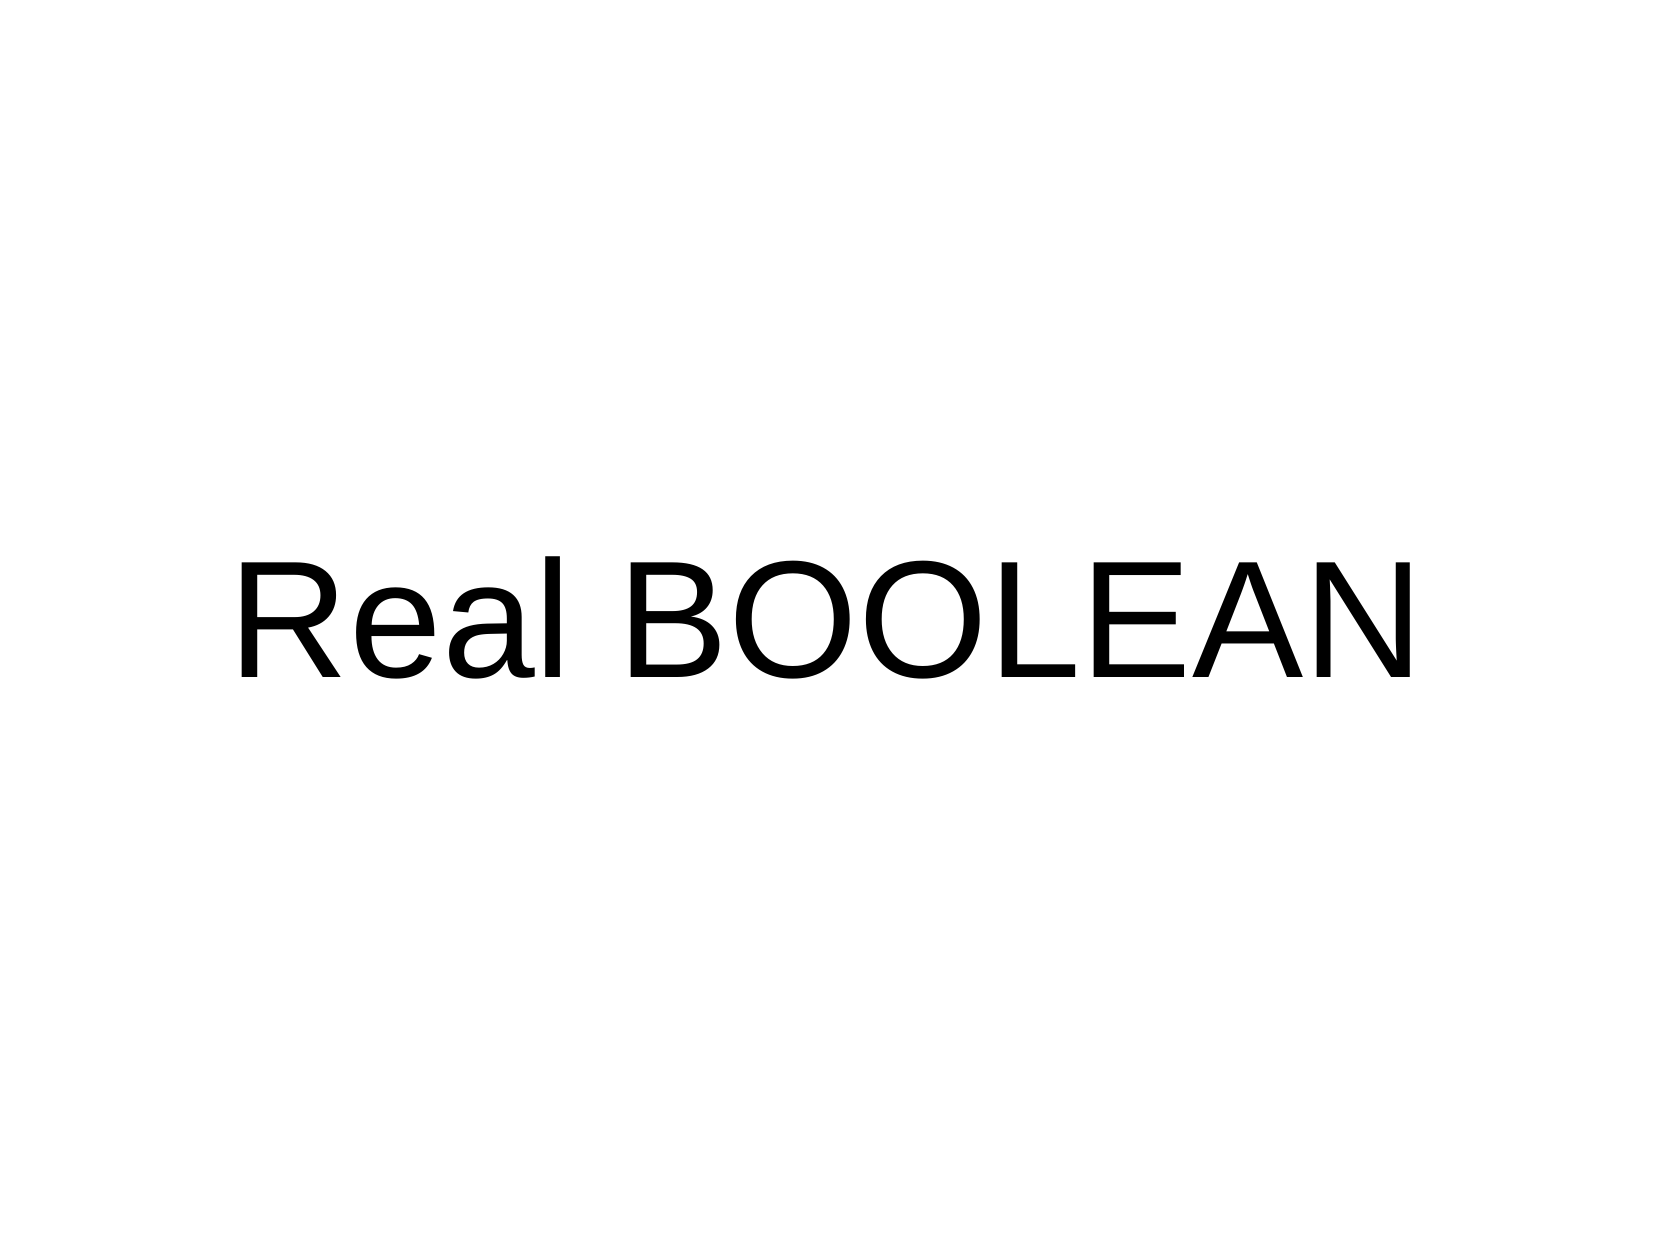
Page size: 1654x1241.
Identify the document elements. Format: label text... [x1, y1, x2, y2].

title Real BOOLEAN [0, 523, 1654, 717]
